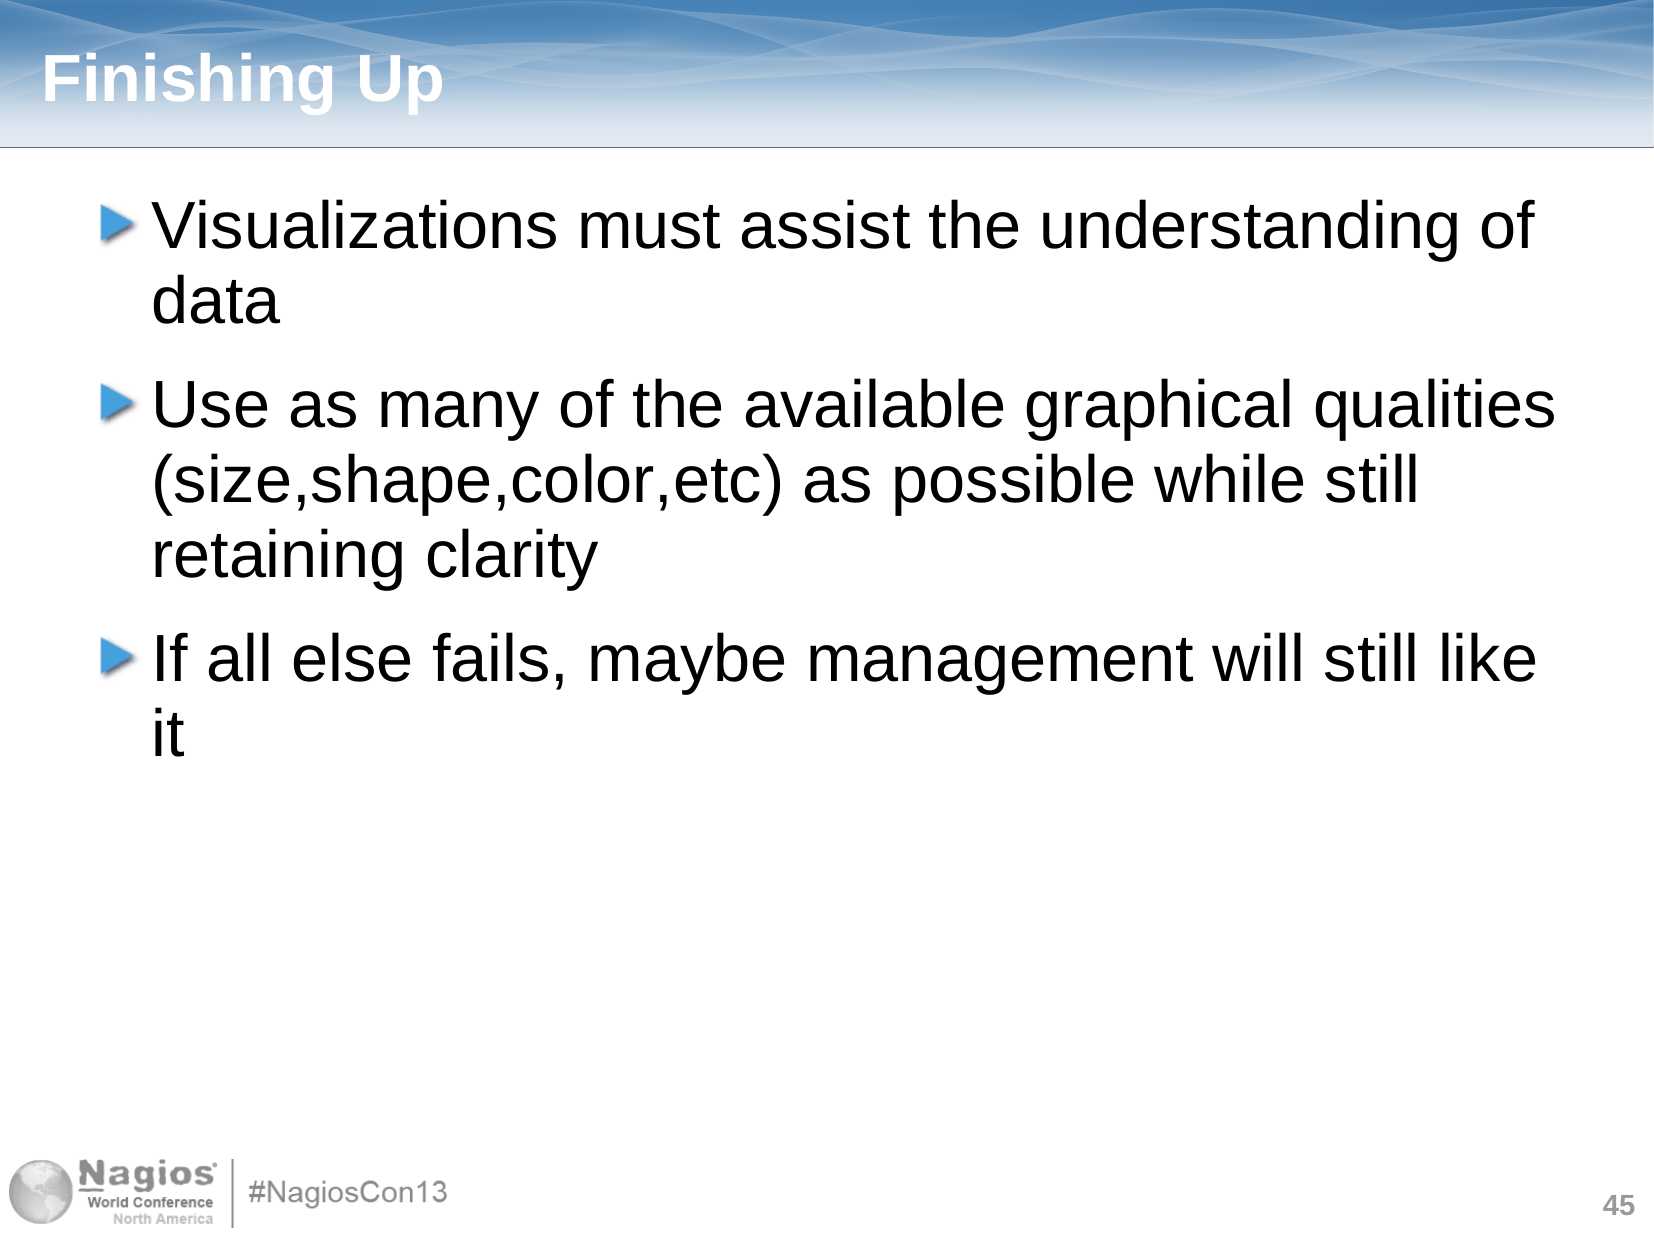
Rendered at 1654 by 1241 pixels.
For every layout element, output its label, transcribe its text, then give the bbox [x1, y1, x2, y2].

picture [0, 0, 1654, 147]
title Finishing Up [41, 29, 1248, 127]
list Visualizations must assist the understanding of data Use as many of the available graphical qualities (size,shape,color,etc) as possible while still retaining clarity If all else fails, maybe management will still like it [80, 188, 1569, 1007]
picture [9, 1159, 453, 1228]
